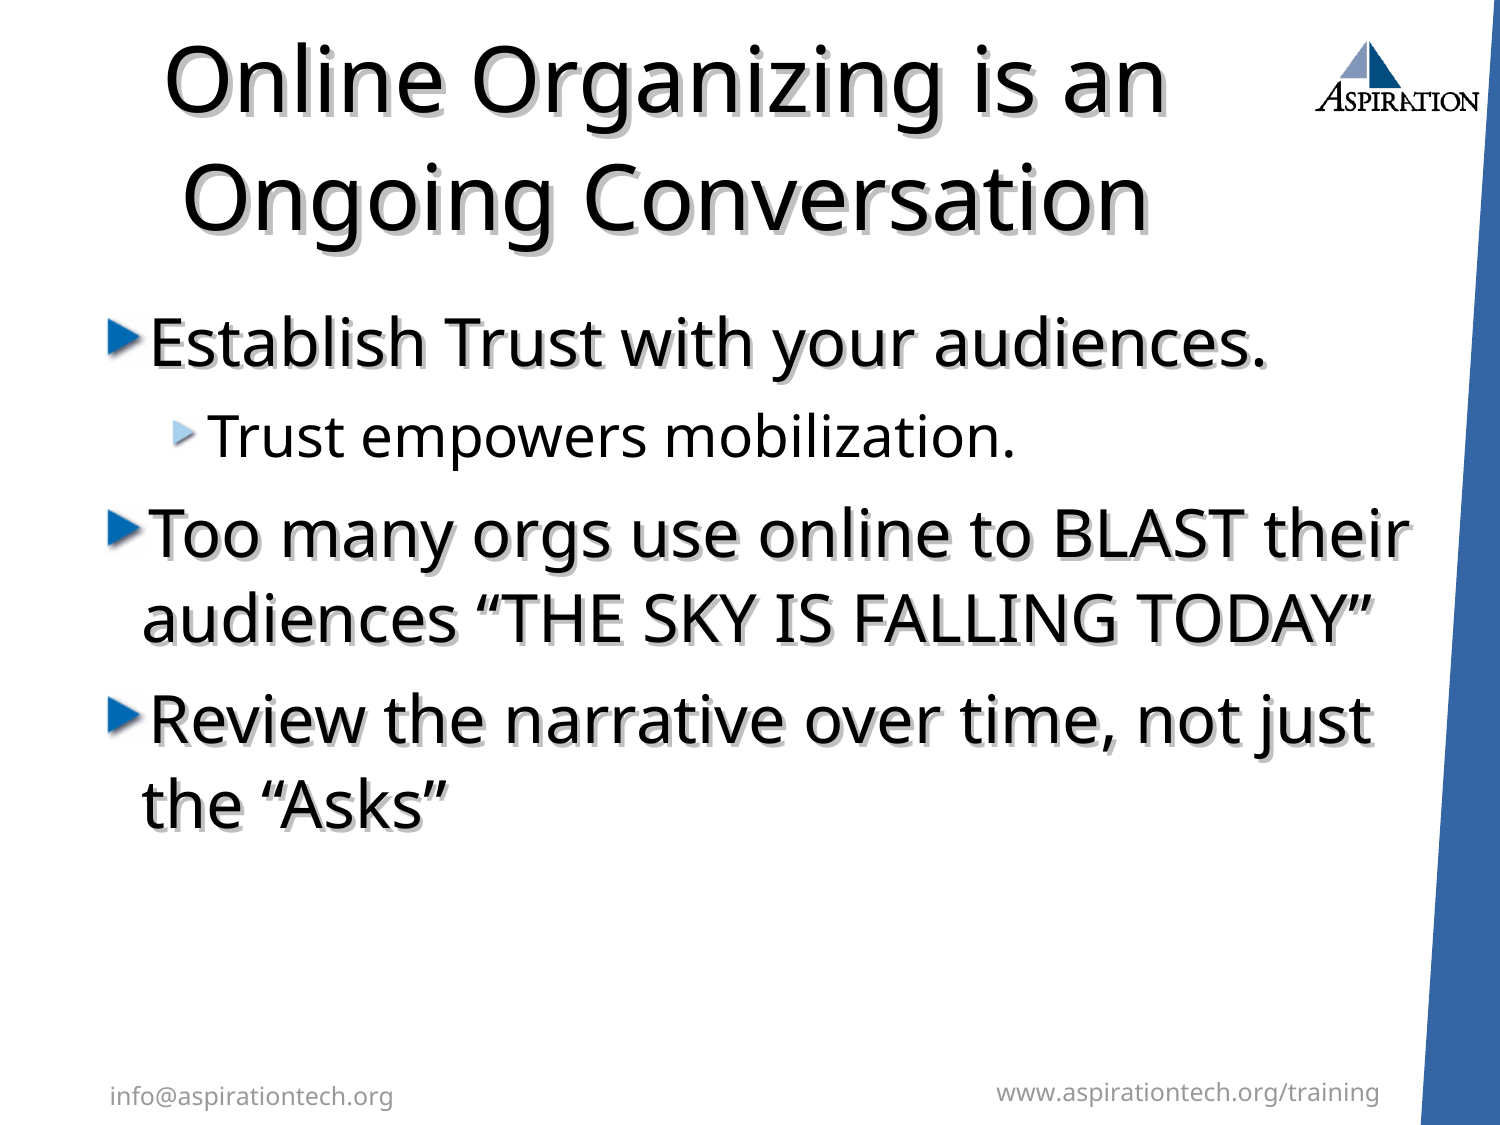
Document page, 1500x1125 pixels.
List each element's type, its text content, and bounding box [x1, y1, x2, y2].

list Establish Trust with your audiences. Trust empowers mobilization. Too many orgs use online to BLAST their audiences “THE SKY IS FALLING TODAY” Review the narrative over time, not just the “Asks” [49, 294, 1447, 1012]
picture [1315, 41, 1480, 120]
title Online Organizing is an Ongoing Conversation [49, 37, 1284, 224]
